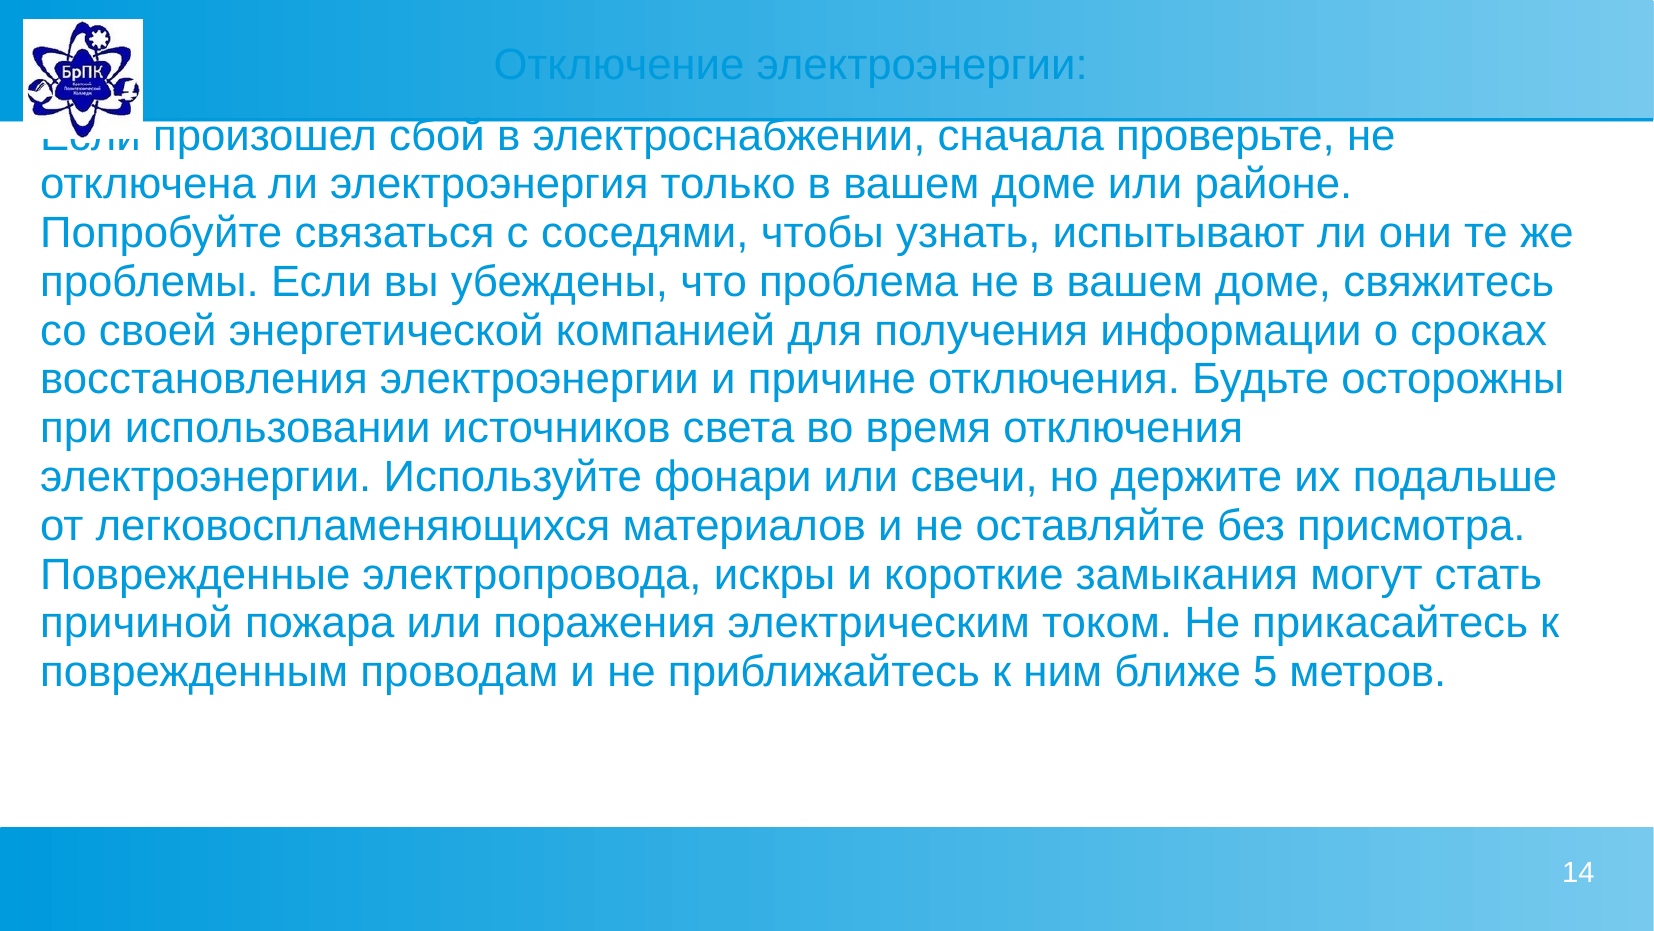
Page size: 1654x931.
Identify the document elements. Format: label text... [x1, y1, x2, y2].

picture [23, 20, 143, 139]
list Отключение электроэнергии: Если произошел сбой в электроснабжении, сначала проверьте, не отключена ли электроэнергия только в вашем доме или районе. Попробуйте связаться с соседями, чтобы узнать, испытывают ли они те же проблемы. Если вы убеждены, что проблема не в вашем доме, свяжитесь со своей энергетической компанией для получения информации о сроках восстановления электроэнергии и причине отключения. Будьте осторожны при использовании источников света во время отключения электроэнергии. Используйте фонари или свечи, но держите их подальше от легковоспламеняющихся материалов и не оставляйте без присмотра. Поврежденные электропровода, искры и короткие замыкания могут стать причиной пожара или поражения электрическим током. Не прикасайтесь к поврежденным проводам и не приближайтесь к ним ближе 5 метров. [40, 39, 1576, 631]
